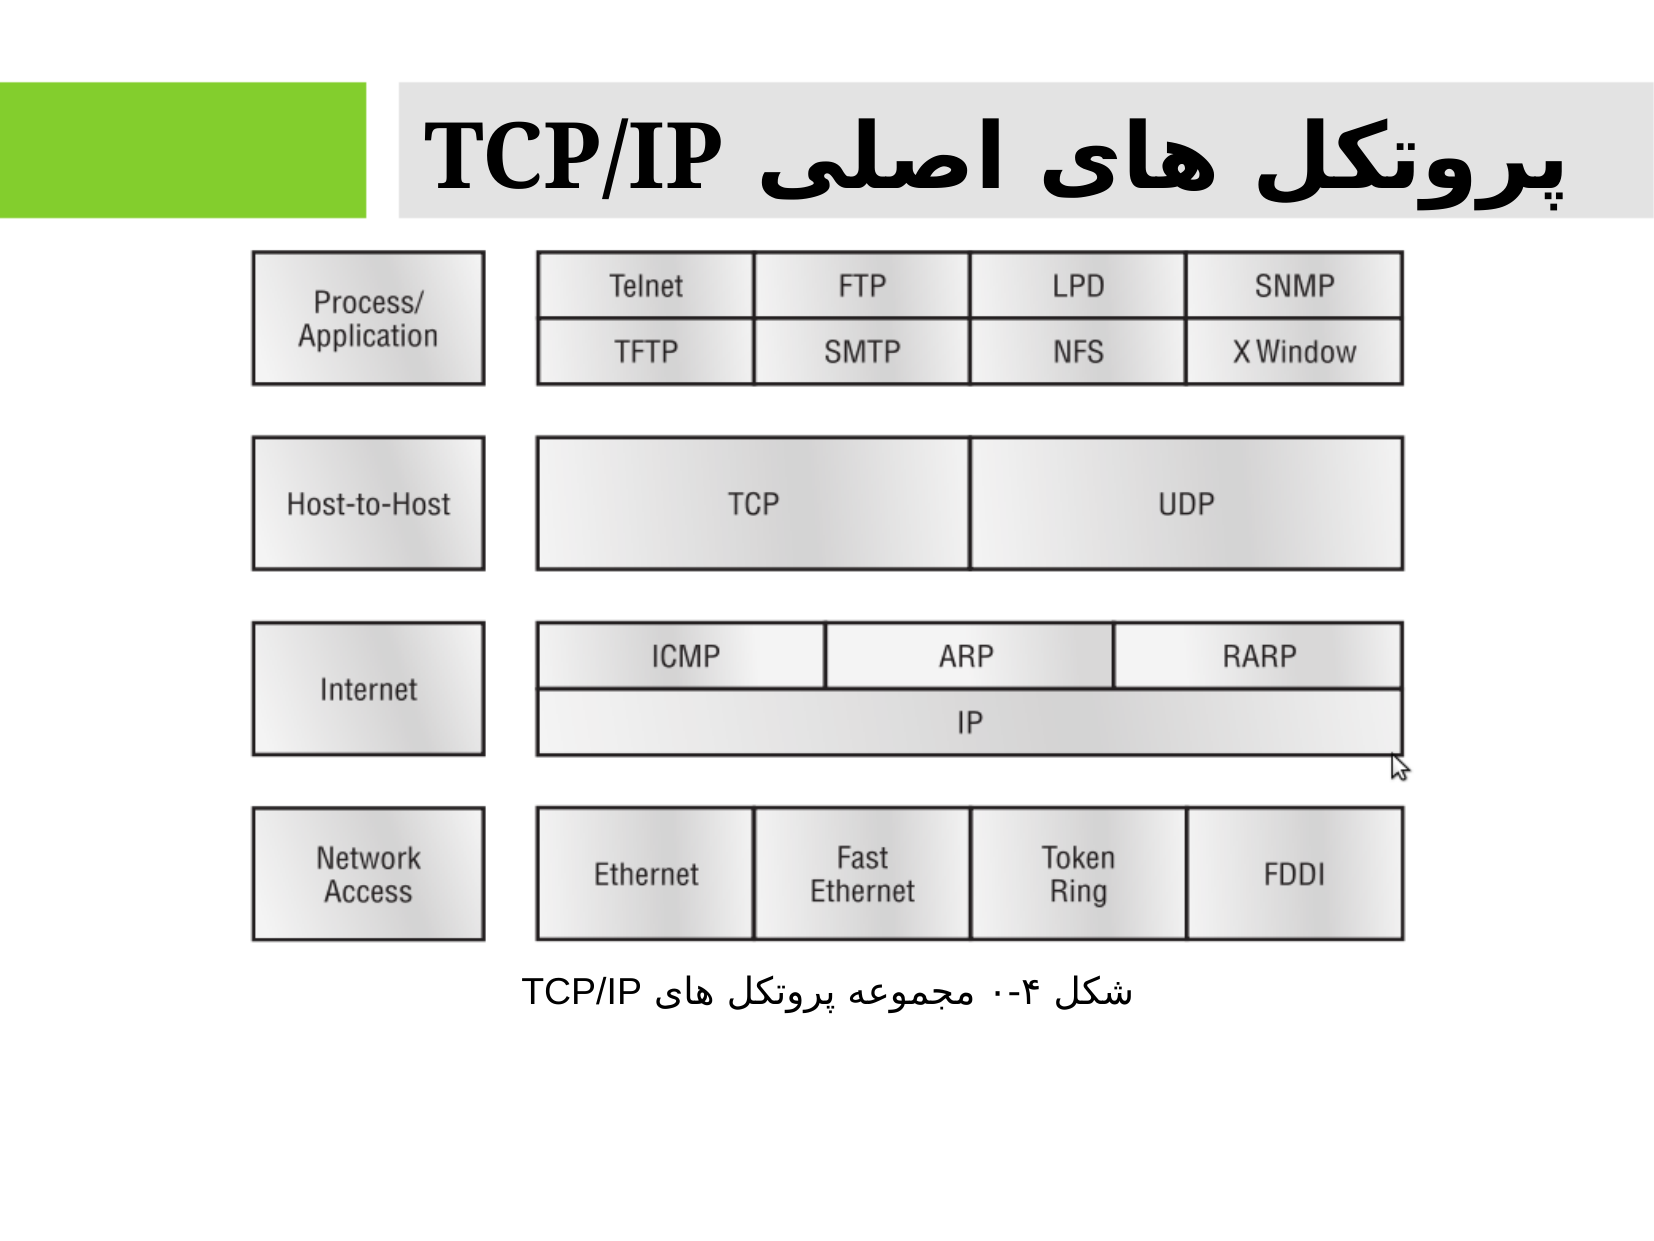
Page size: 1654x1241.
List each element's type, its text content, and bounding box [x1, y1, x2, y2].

title پروتکل های اصلی TCP/IP [82, 49, 1571, 257]
text_box شکل ۴-۰ مجموعه پروتکل های TCP/IP [362, 959, 1293, 1021]
picture [0, 0, 1654, 1241]
